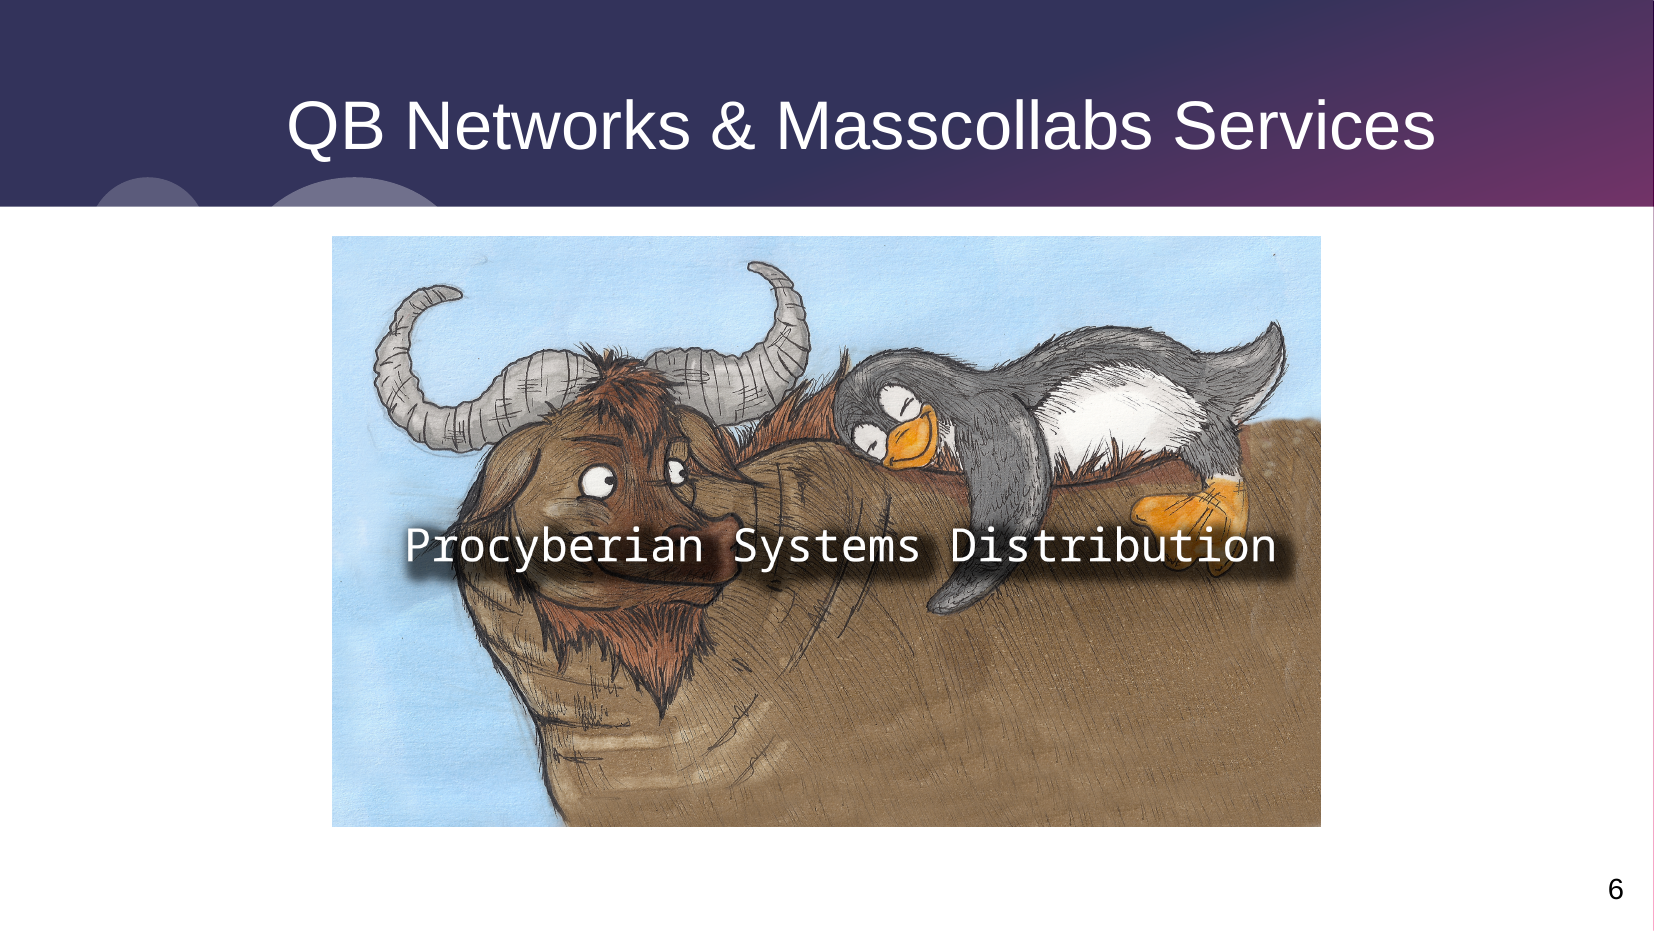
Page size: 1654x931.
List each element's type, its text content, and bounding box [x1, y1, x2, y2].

title QB Networks & Masscollabs Services [88, 44, 1565, 207]
picture [332, 236, 1321, 827]
